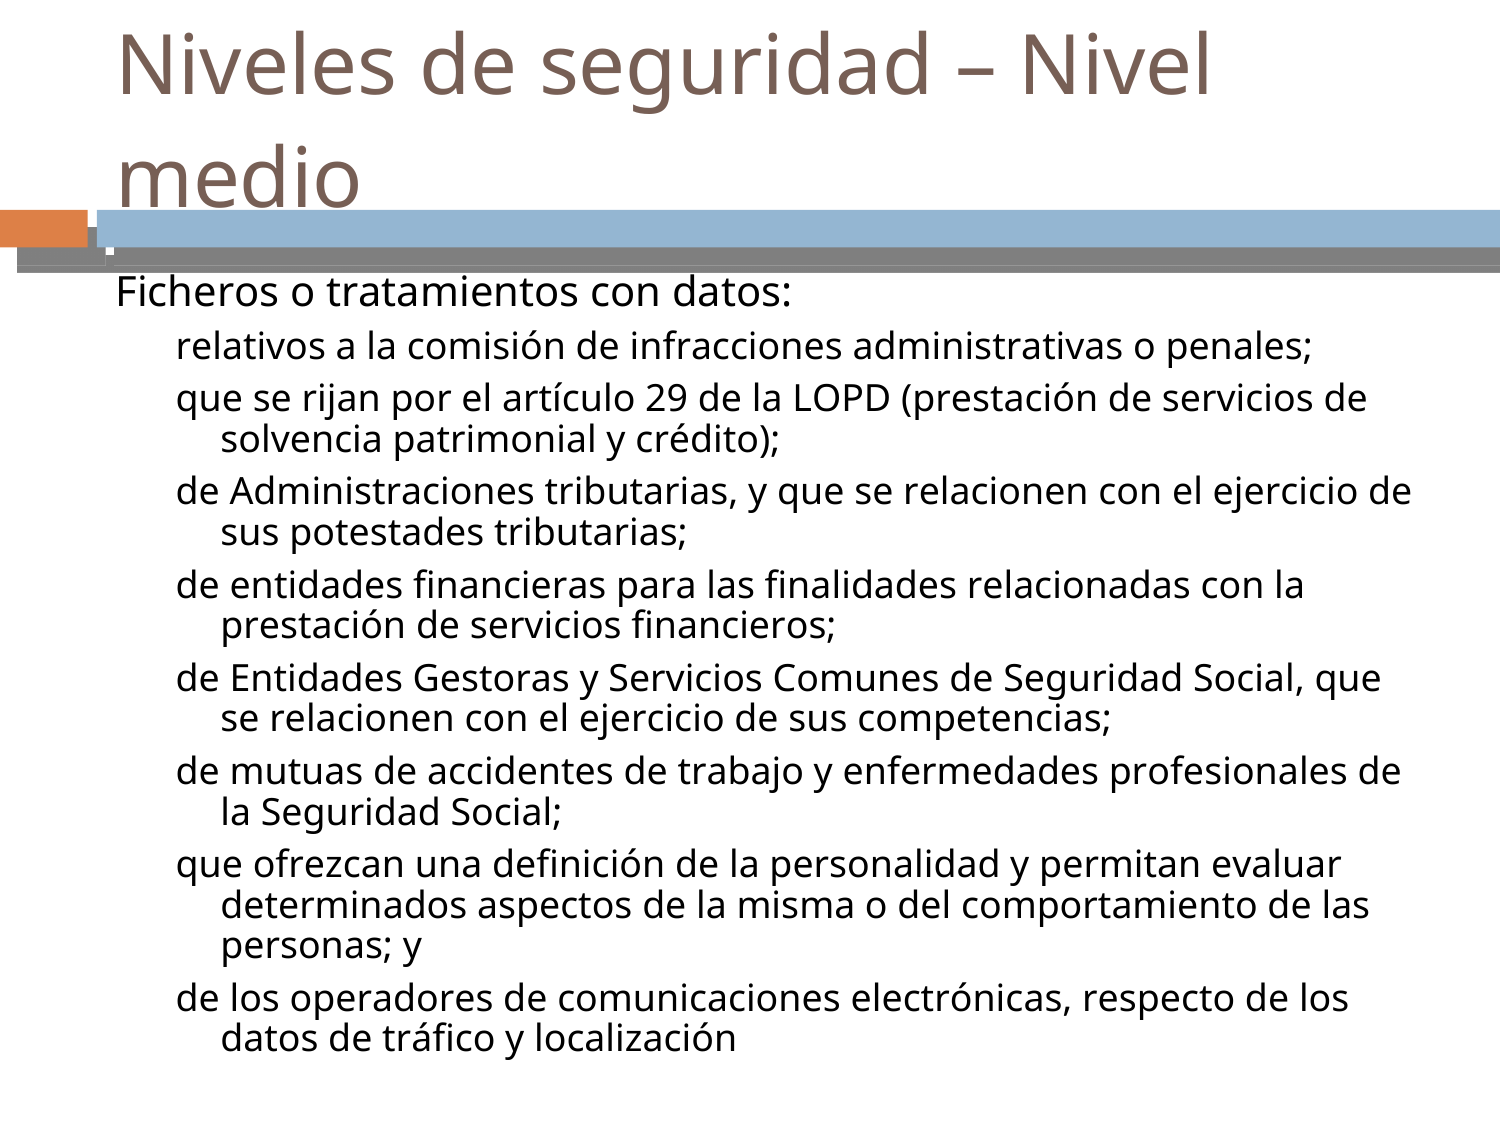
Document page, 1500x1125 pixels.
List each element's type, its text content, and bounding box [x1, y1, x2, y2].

list Ficheros o tratamientos con datos: relativos a la comisión de infracciones administrativas o penales; que se rijan por el artículo 29 de la LOPD (prestación de servicios de solvencia patrimonial y crédito); de Administraciones tributarias, y que se relacionen con el ejercicio de sus potestades tributarias; de entidades financieras para las finalidades relacionadas con la prestación de servicios financieros; de Entidades Gestoras y Servicios Comunes de Seguridad Social, que se relacionen con el ejercicio de sus competencias; de mutuas de accidentes de trabajo y enfermedades profesionales de la Seguridad Social; que ofrezcan una definición de la personalidad y permitan evaluar determinados aspectos de la misma o del comportamiento de las personas; y de los operadores de comunicaciones electrónicas, respecto de los datos de tráfico y localización [100, 262, 1438, 1001]
title Niveles de seguridad – Nivel medio [100, 37, 1438, 201]
